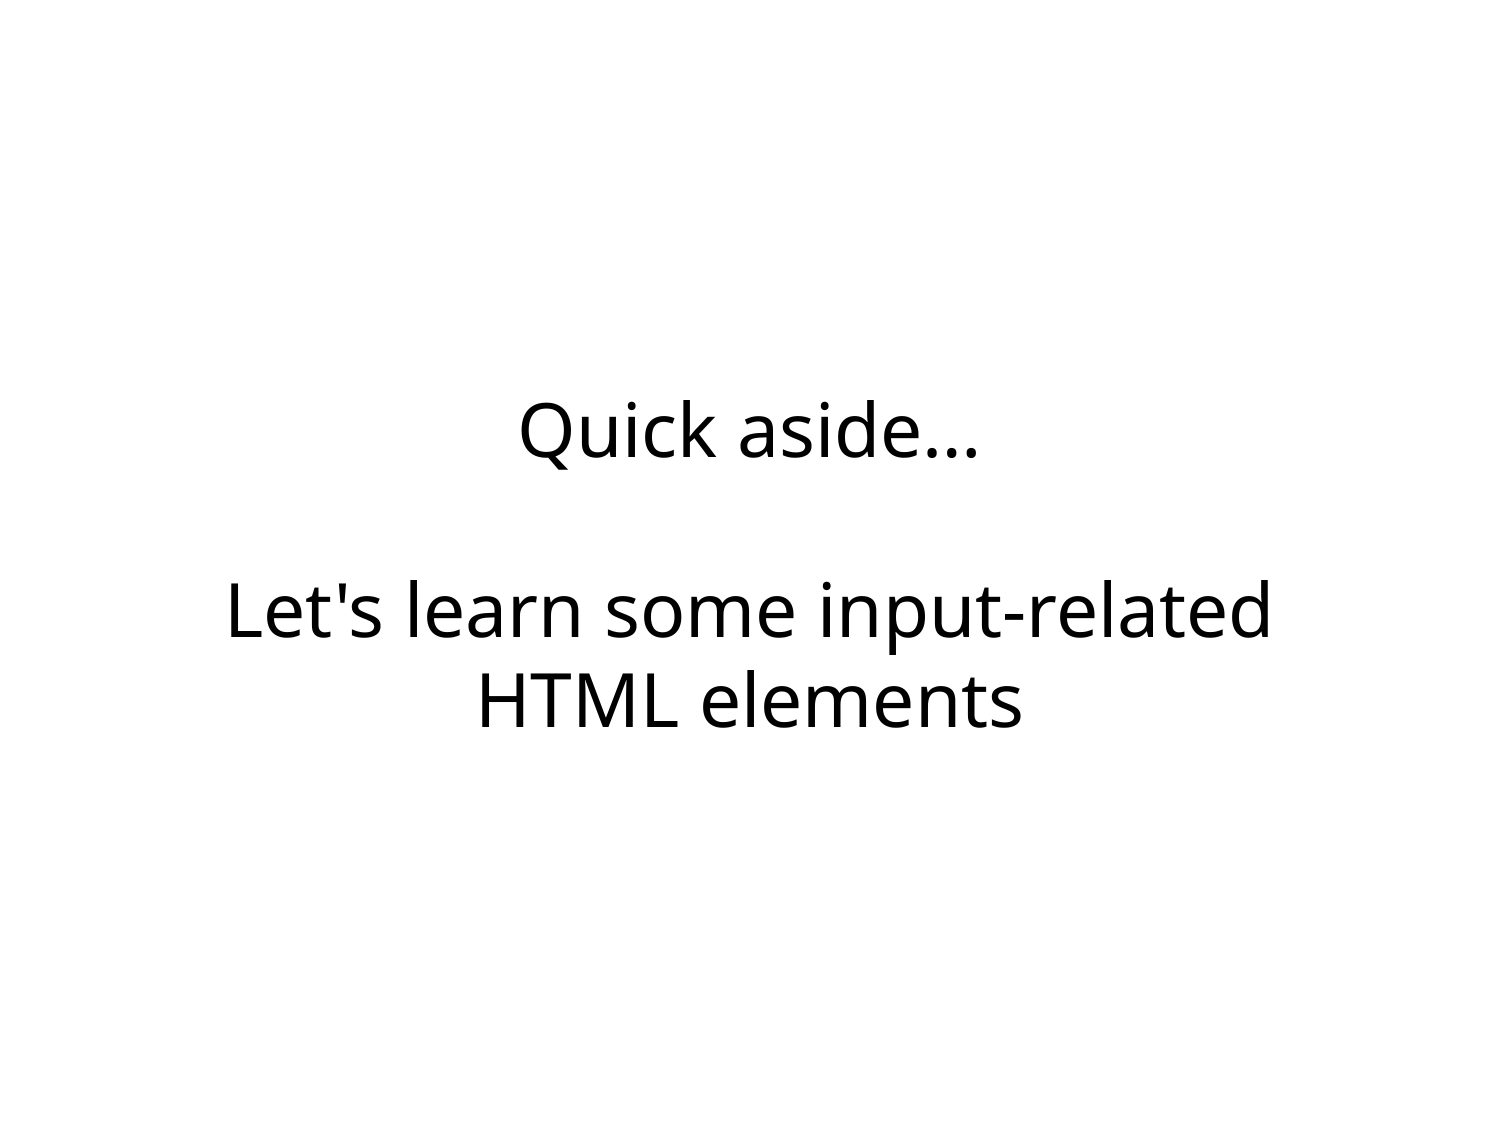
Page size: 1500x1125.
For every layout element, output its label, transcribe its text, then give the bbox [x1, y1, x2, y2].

title Quick aside… Let's learn some input-related HTML elements [51, 470, 1449, 655]
